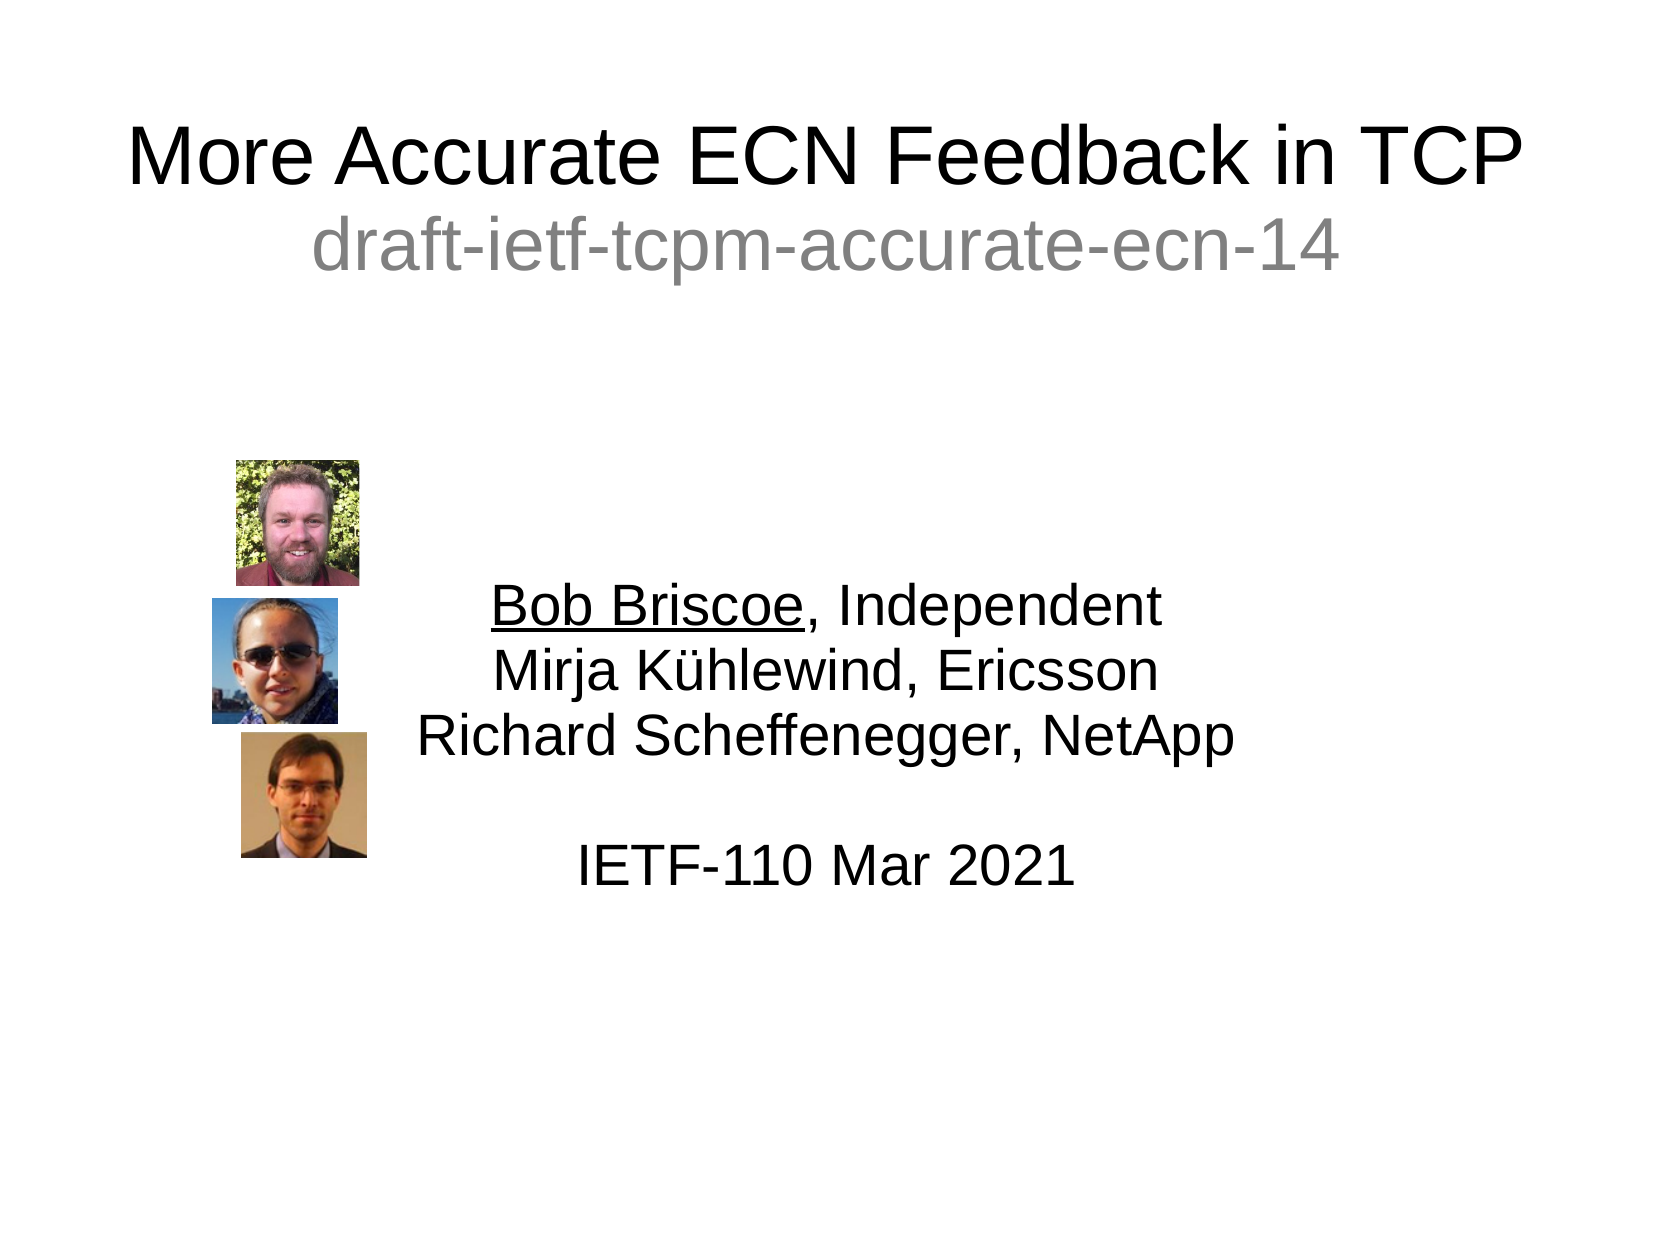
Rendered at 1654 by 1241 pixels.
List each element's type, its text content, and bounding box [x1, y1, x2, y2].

picture [212, 598, 338, 724]
subtitle Bob Briscoe, Independent Mirja Kühlewind, Ericsson Richard Scheffenegger, NetApp IETF-110 Mar 2021 [82, 460, 1571, 1010]
picture [236, 460, 360, 586]
picture [241, 732, 367, 858]
title More Accurate ECN Feedback in TCP draft-ietf-tcpm-accurate-ecn-14 [82, 58, 1571, 337]
